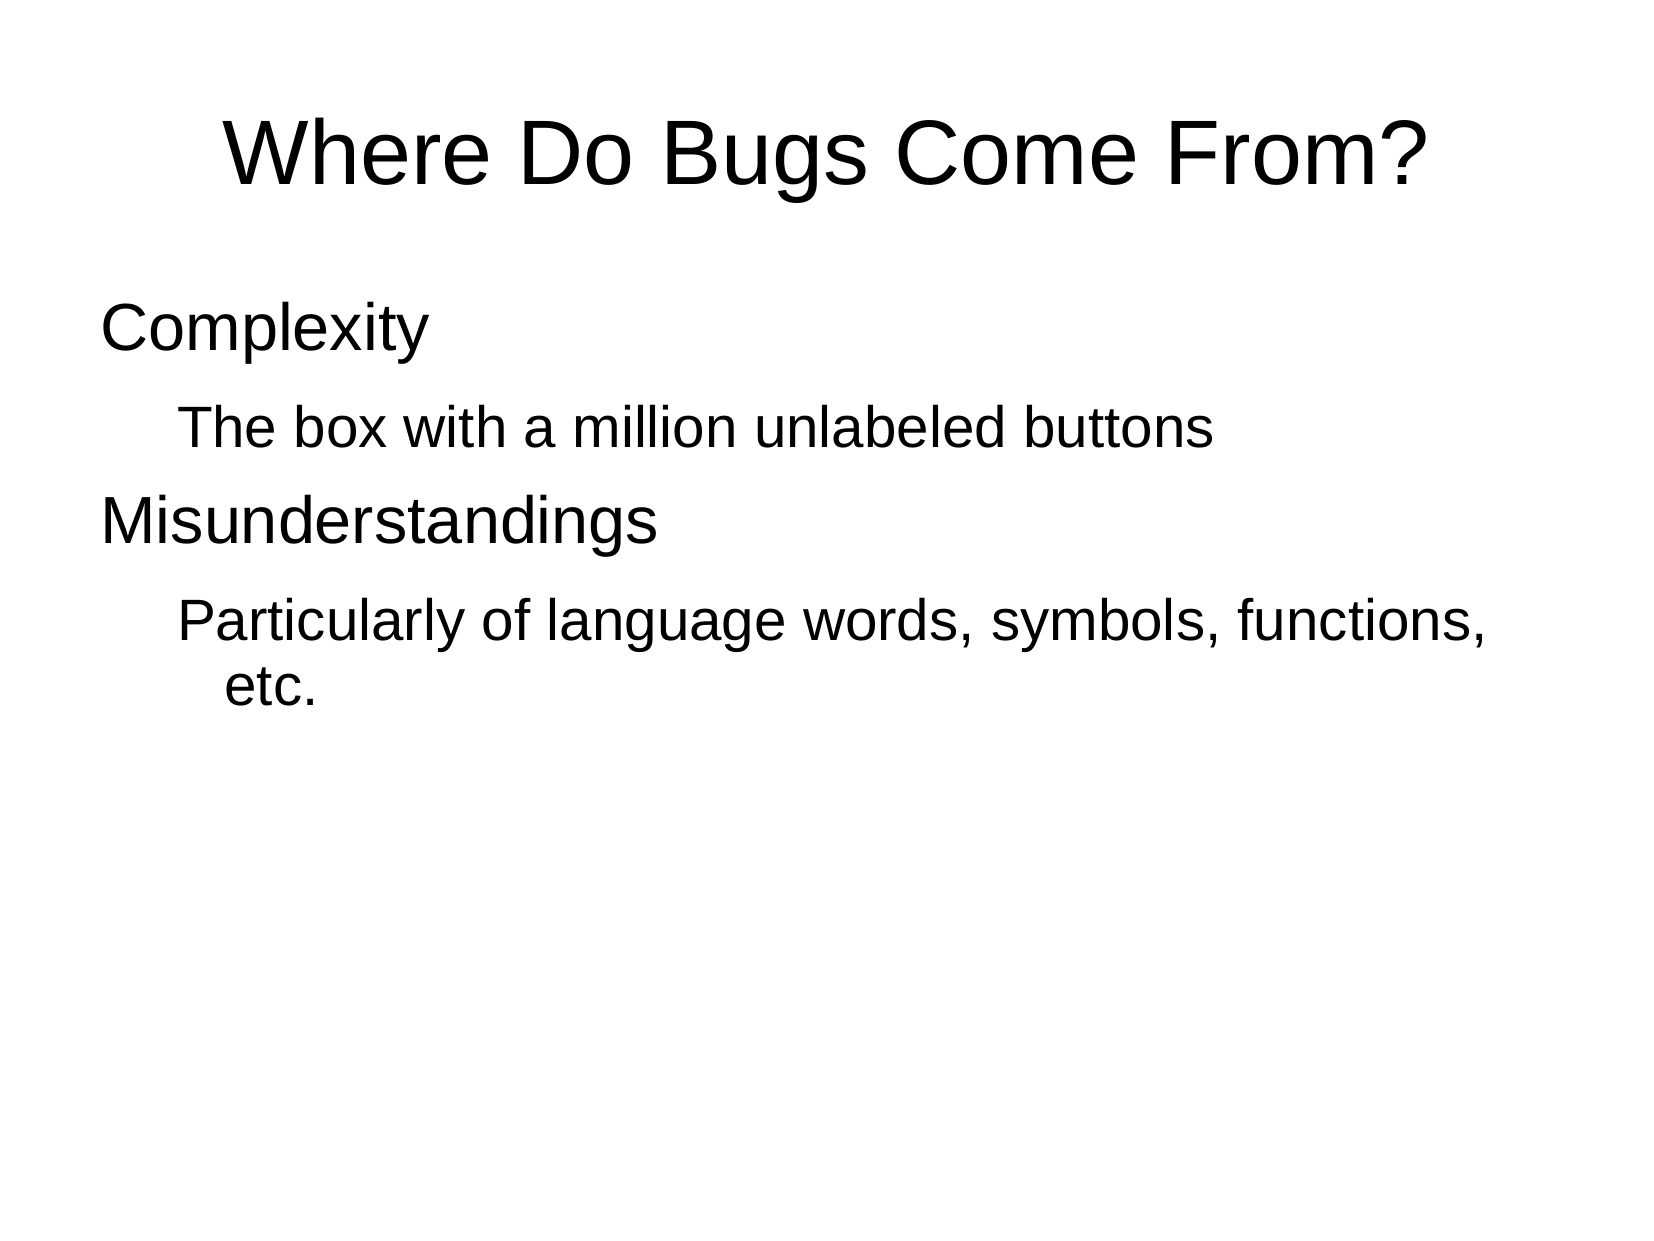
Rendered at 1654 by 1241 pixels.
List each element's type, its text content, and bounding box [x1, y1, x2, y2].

list Complexity The box with a million unlabeled buttons Misunderstandings Particularly of language words, symbols, functions, etc. [82, 290, 1571, 1094]
title Where Do Bugs Come From? [82, 56, 1571, 250]
